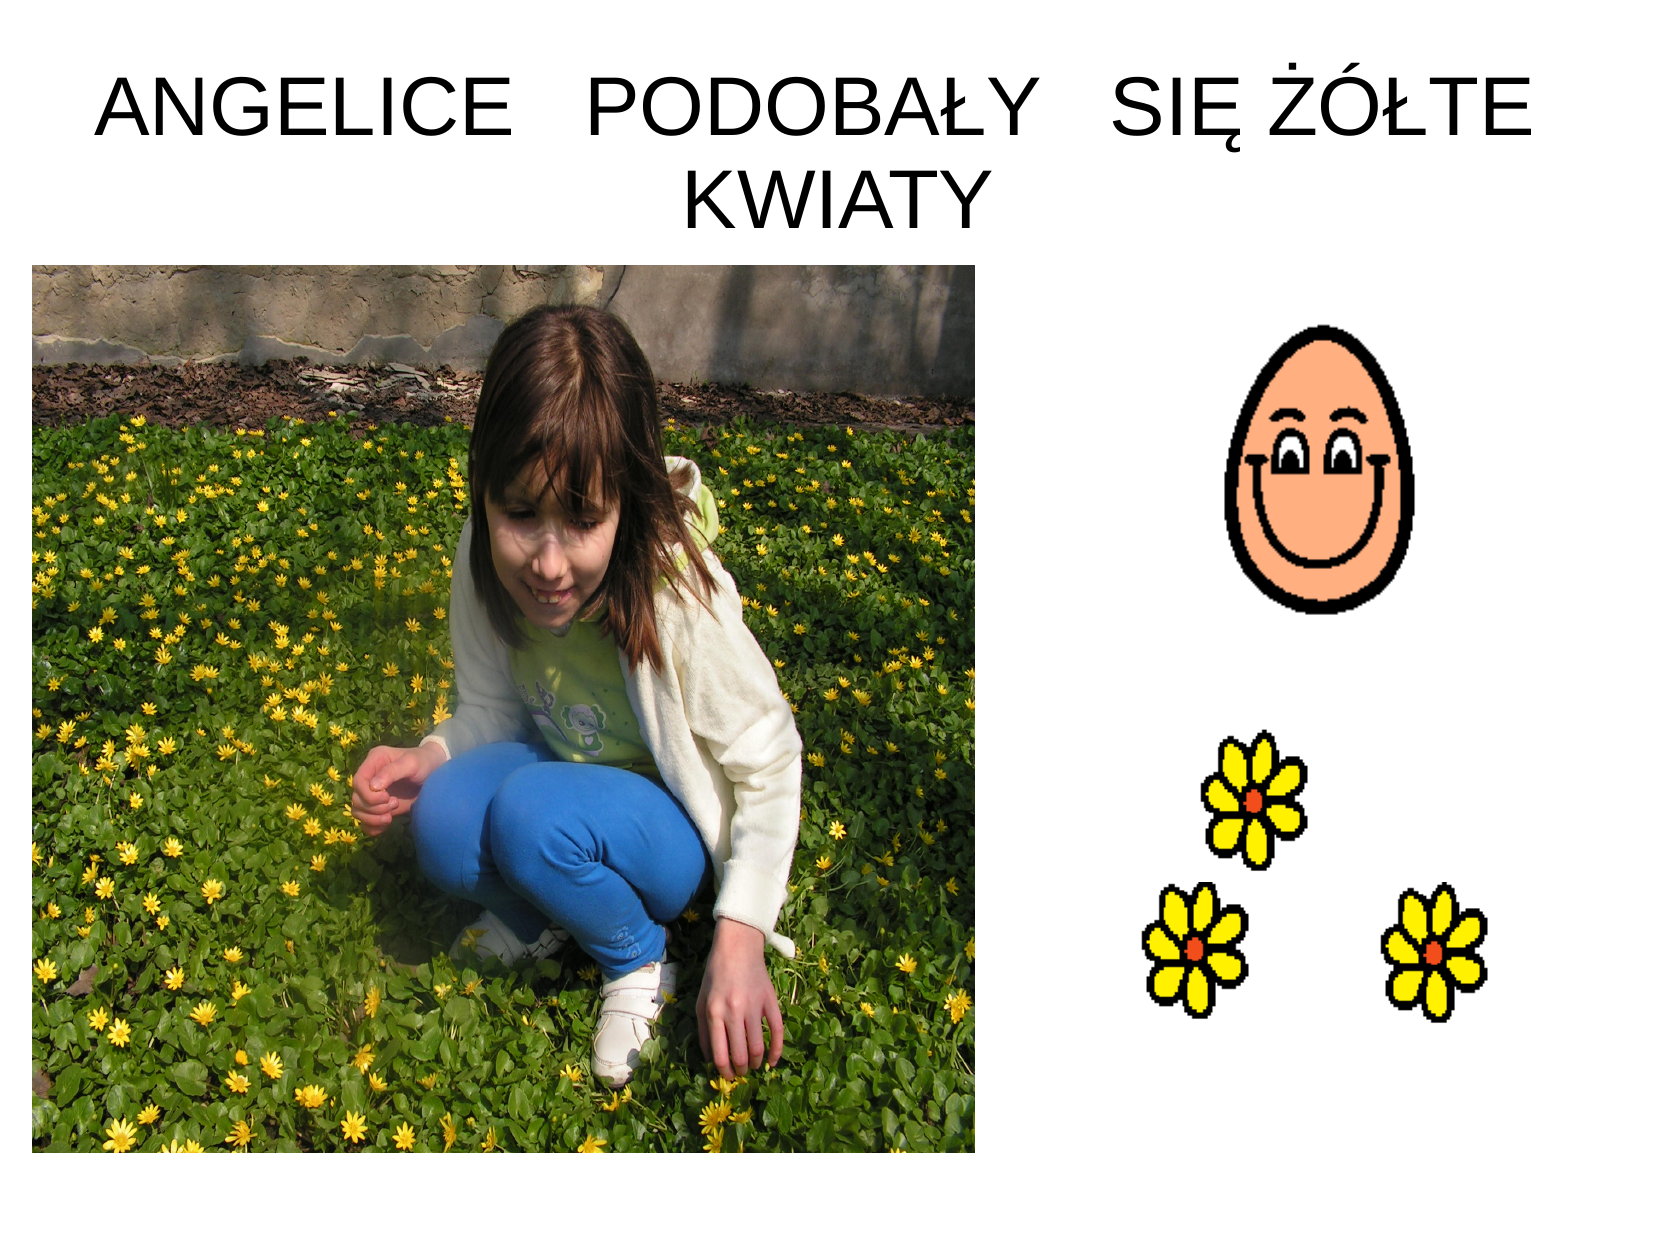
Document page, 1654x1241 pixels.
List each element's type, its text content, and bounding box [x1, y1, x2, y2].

picture [1092, 295, 1654, 1034]
picture [32, 265, 975, 1153]
title ANGELICE PODOBAŁY SIĘ ŻÓŁTE KWIATY [82, 49, 1571, 257]
